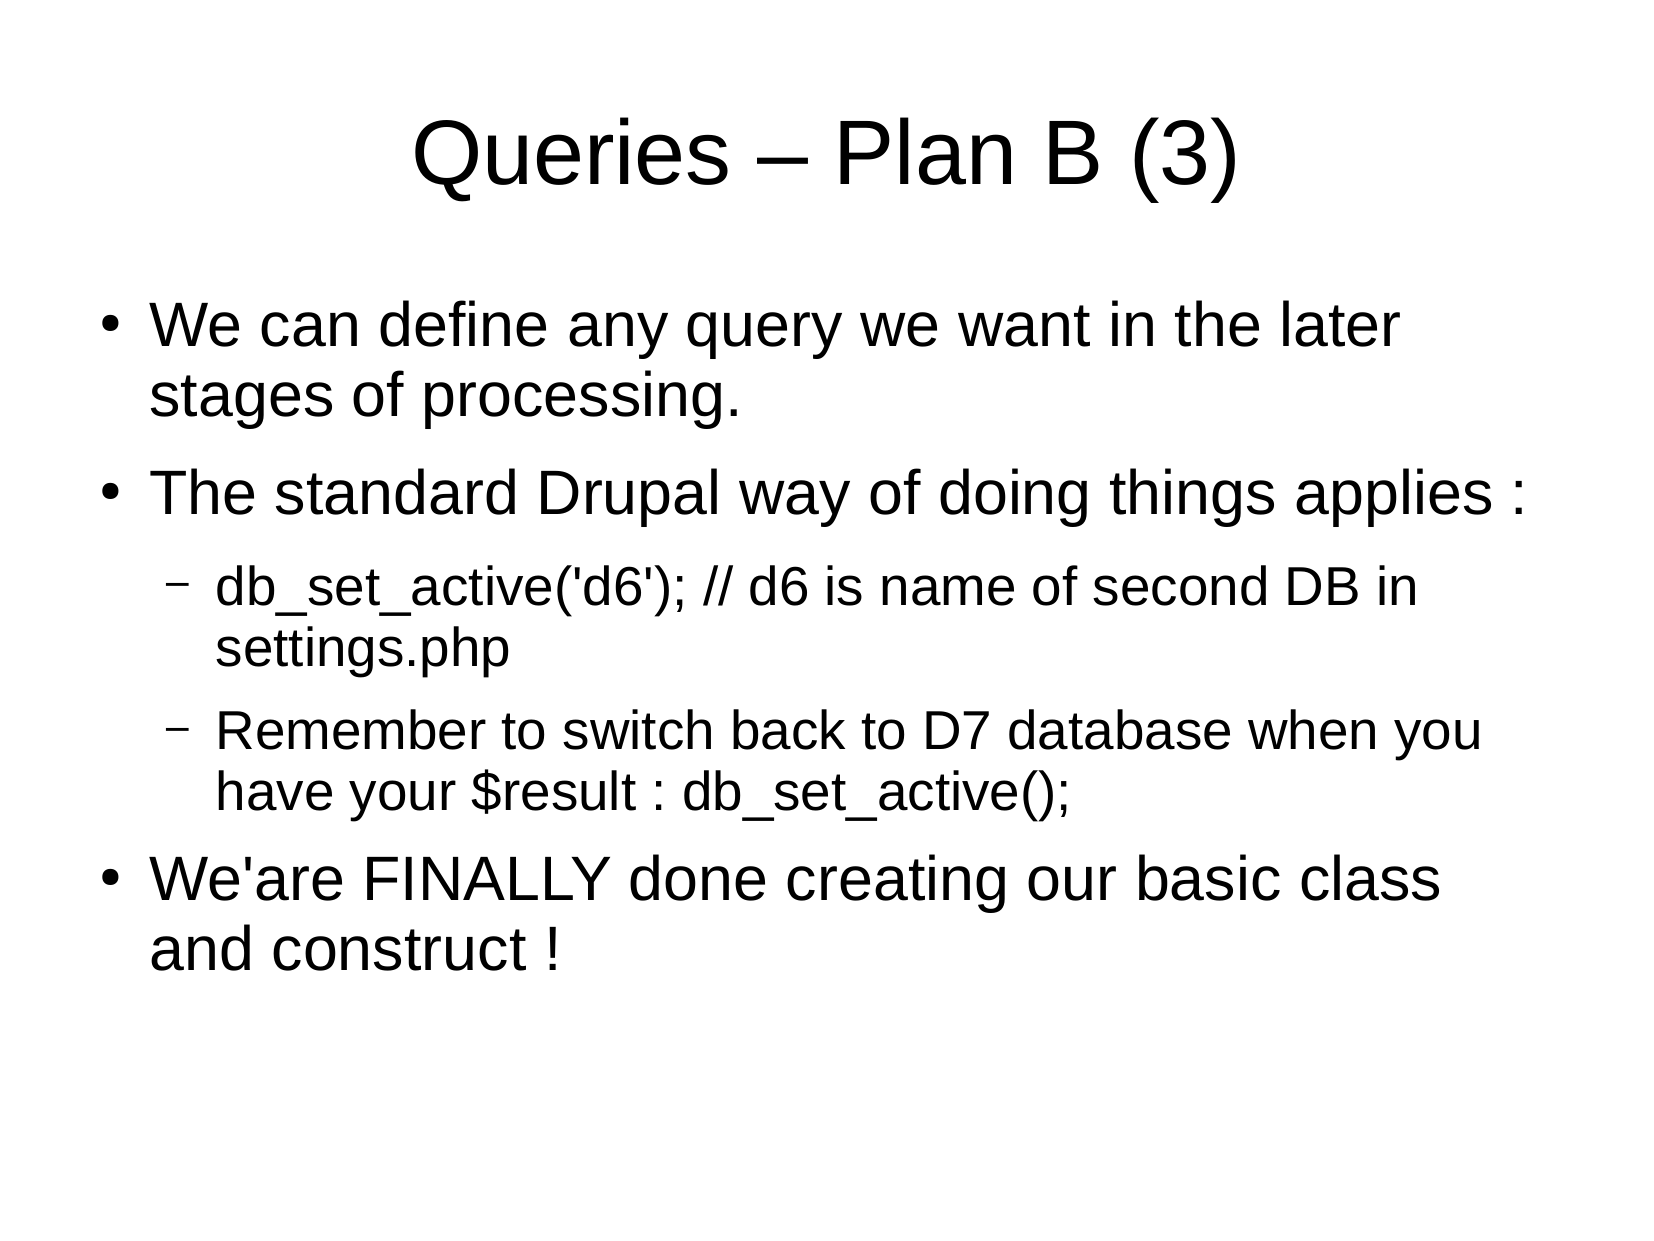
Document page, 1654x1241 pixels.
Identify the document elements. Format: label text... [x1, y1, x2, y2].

title Queries – Plan B (3) [82, 49, 1571, 257]
list We can define any query we want in the later stages of processing. The standard Drupal way of doing things applies : db_set_active('d6'); // d6 is name of second DB in settings.php Remember to switch back to D7 database when you have your $result : db_set_active(); We'are FINALLY done creating our basic class and construct ! [82, 290, 1538, 1010]
